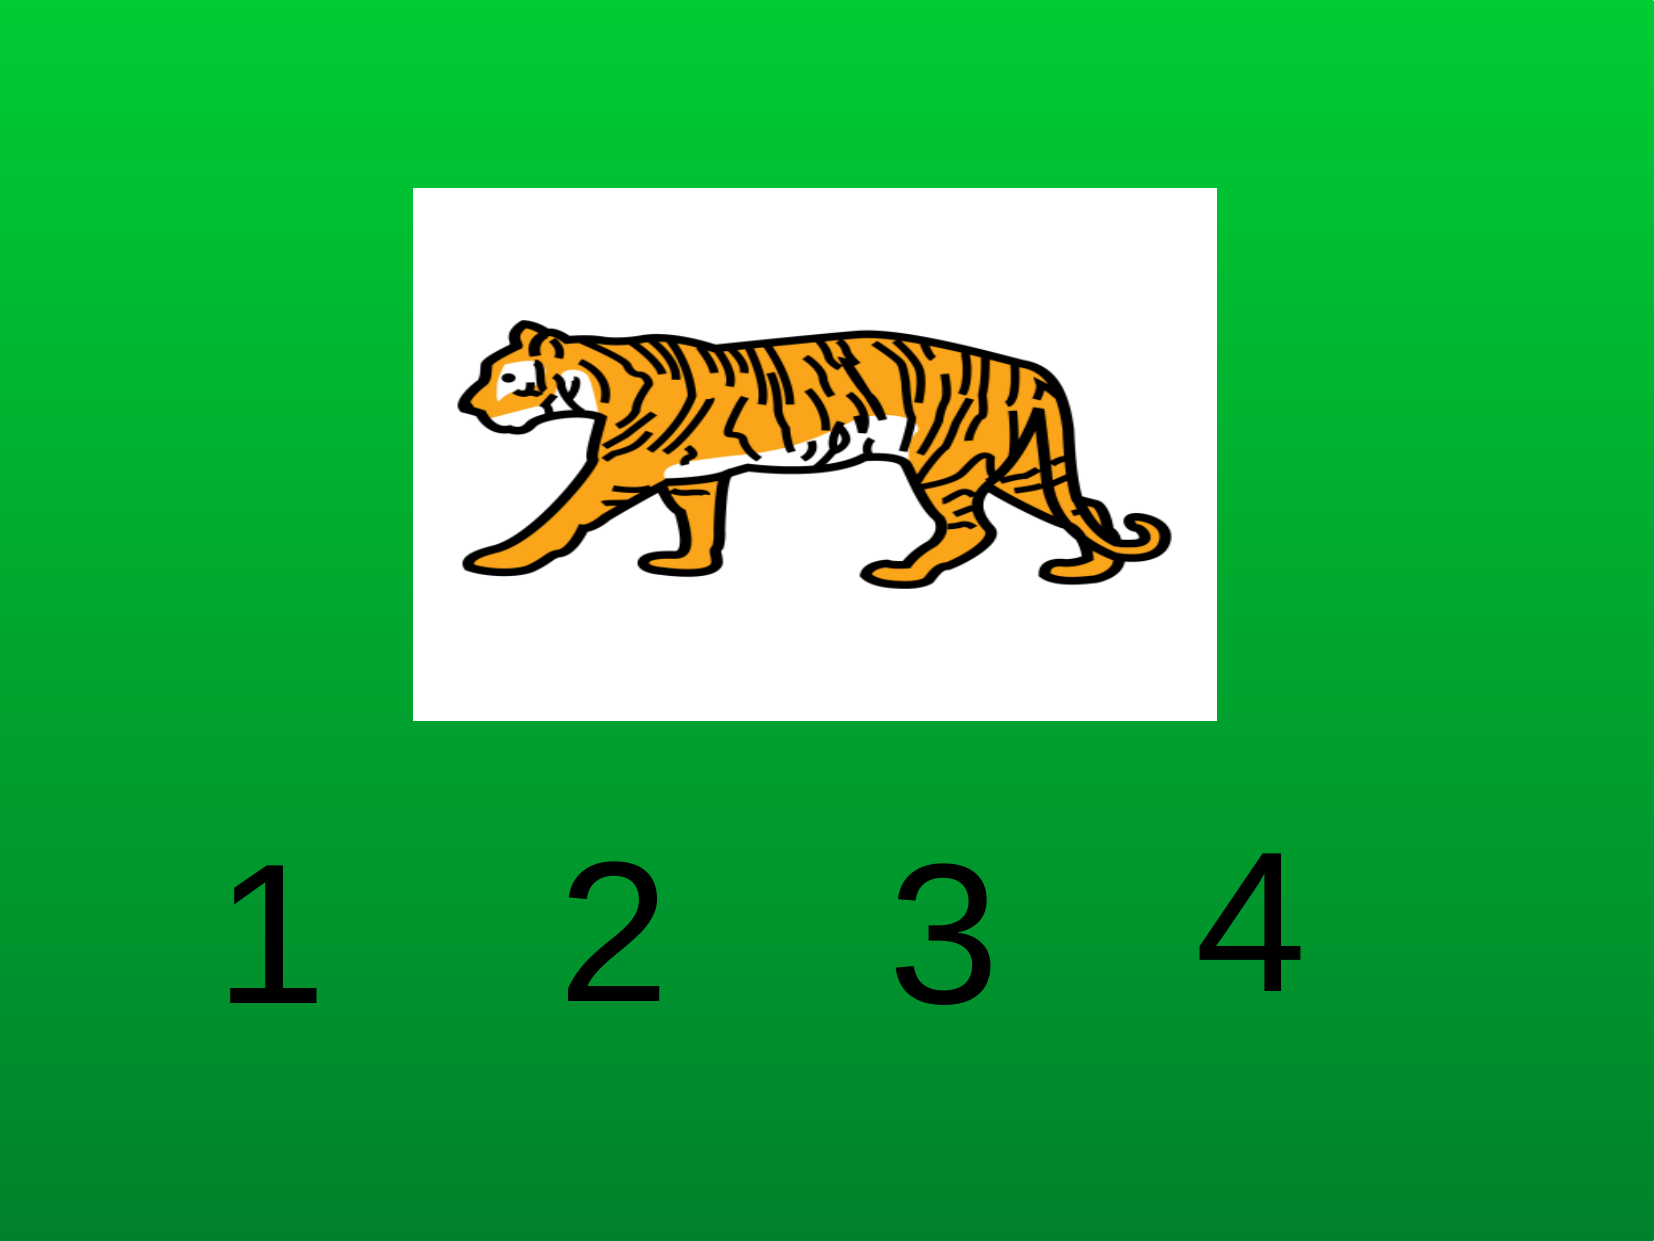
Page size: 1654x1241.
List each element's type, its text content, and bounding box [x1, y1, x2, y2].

text_box 1 [200, 814, 438, 1054]
picture [413, 188, 1217, 721]
text_box 4 [1181, 803, 1418, 1042]
text_box 3 [874, 814, 1111, 1054]
text_box 2 [543, 812, 780, 1052]
